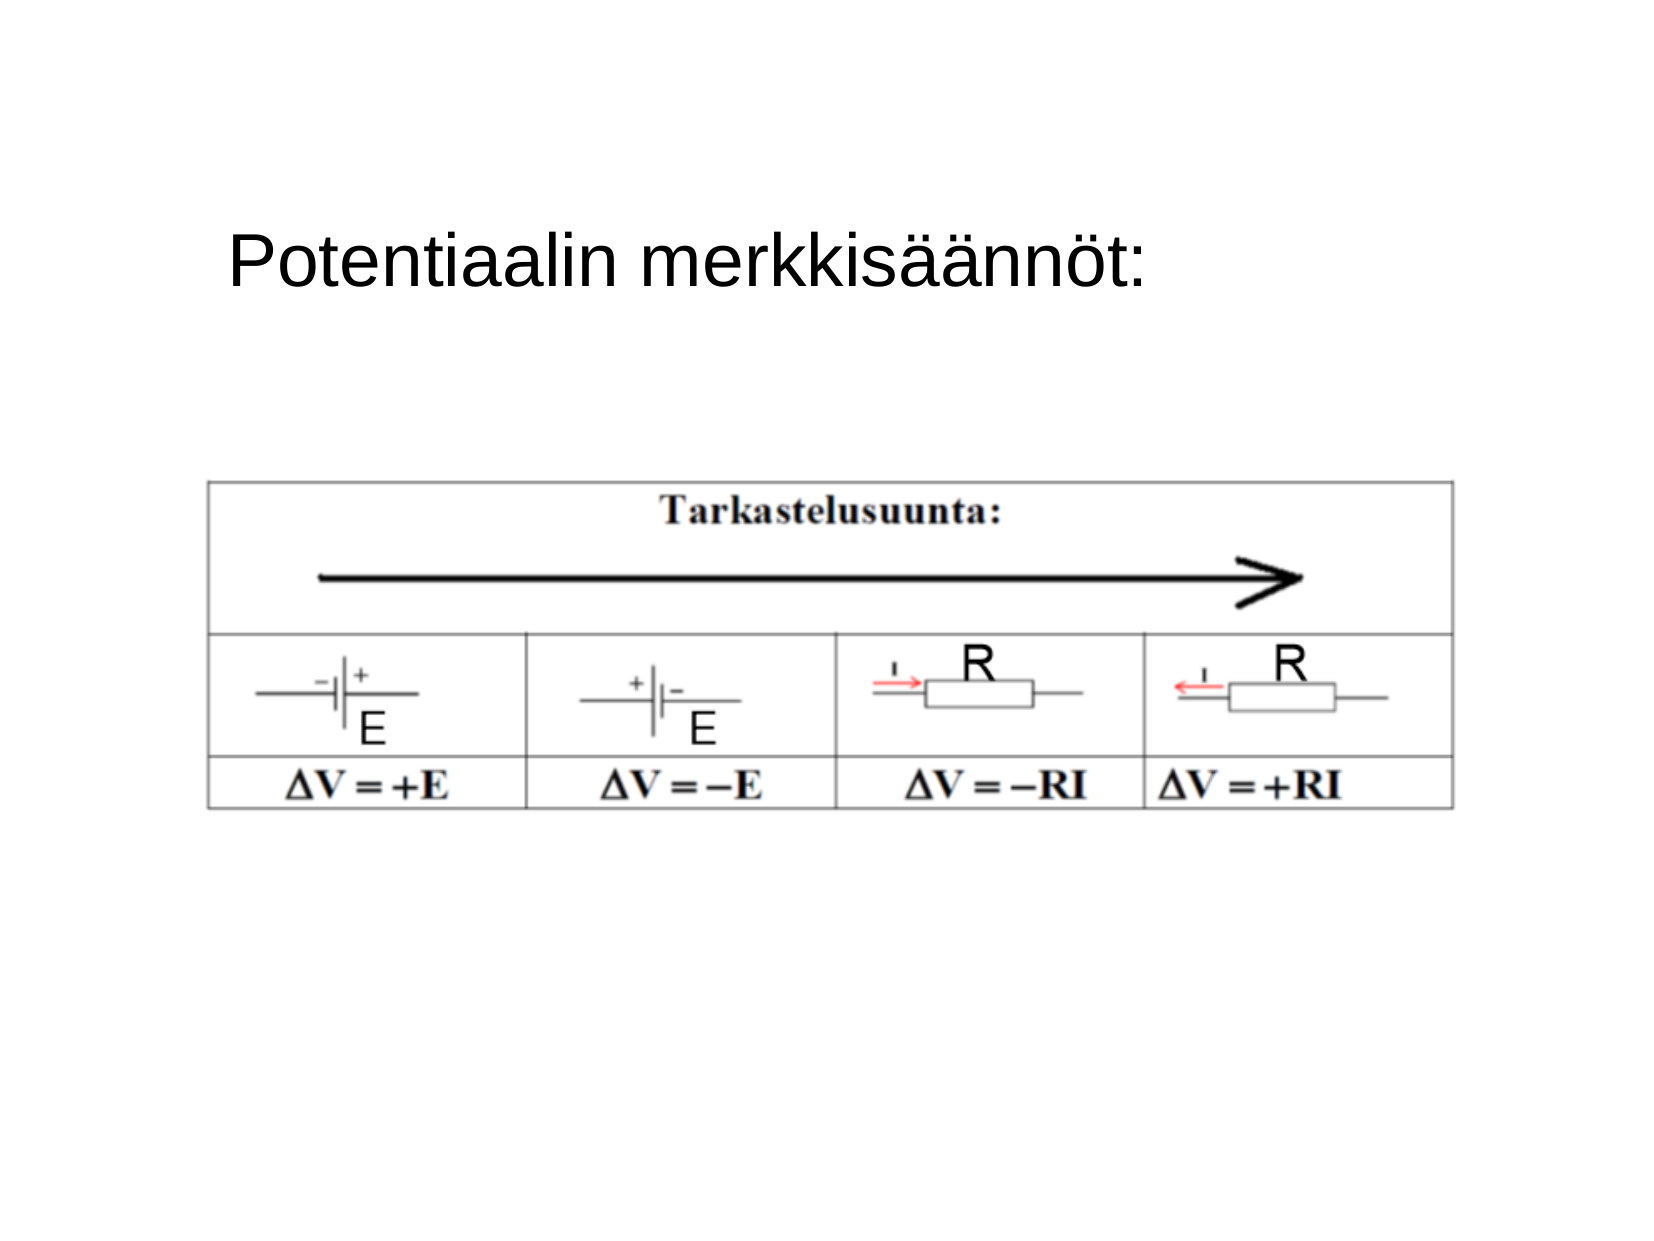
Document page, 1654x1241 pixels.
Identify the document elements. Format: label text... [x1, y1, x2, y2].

picture [138, 389, 1536, 909]
text_box Potentiaalin merkkisäännöt: [212, 212, 1429, 485]
